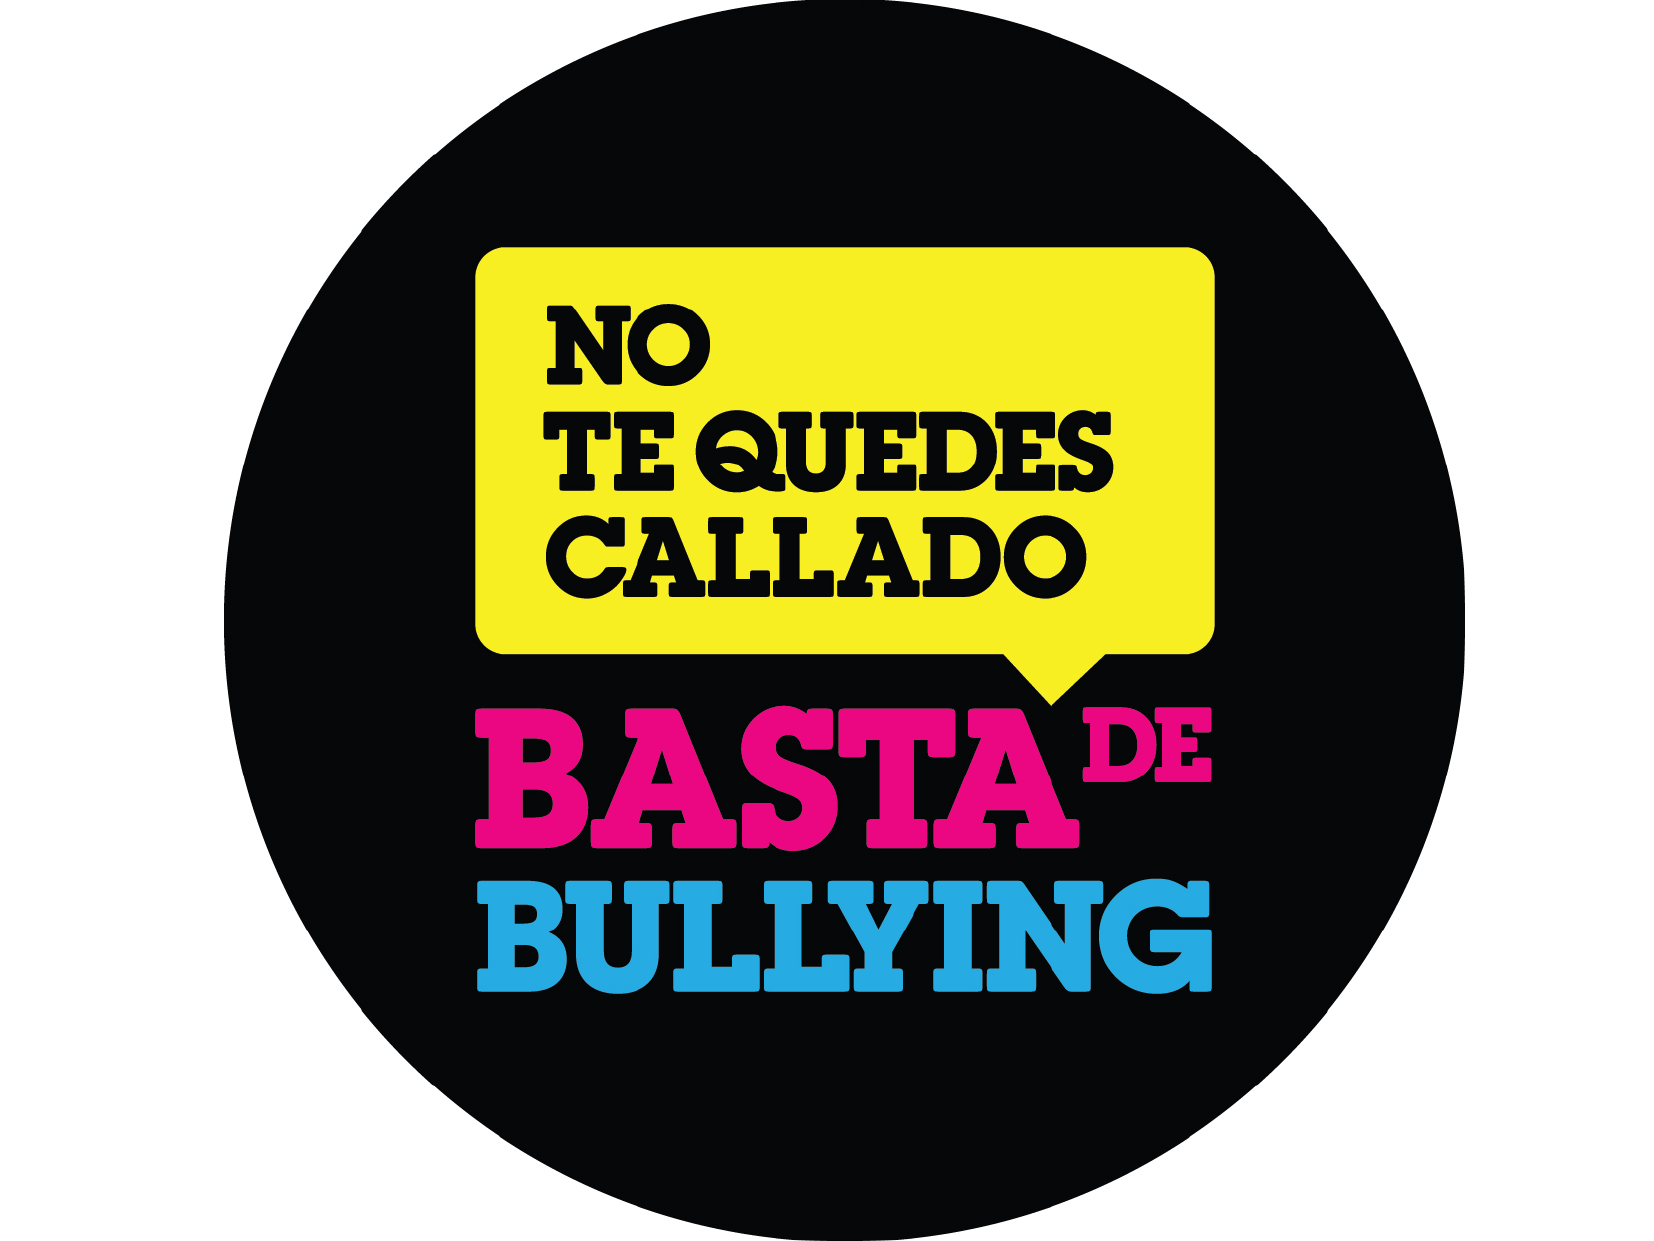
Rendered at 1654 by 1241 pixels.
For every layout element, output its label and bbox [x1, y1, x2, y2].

picture [224, 0, 1465, 1241]
